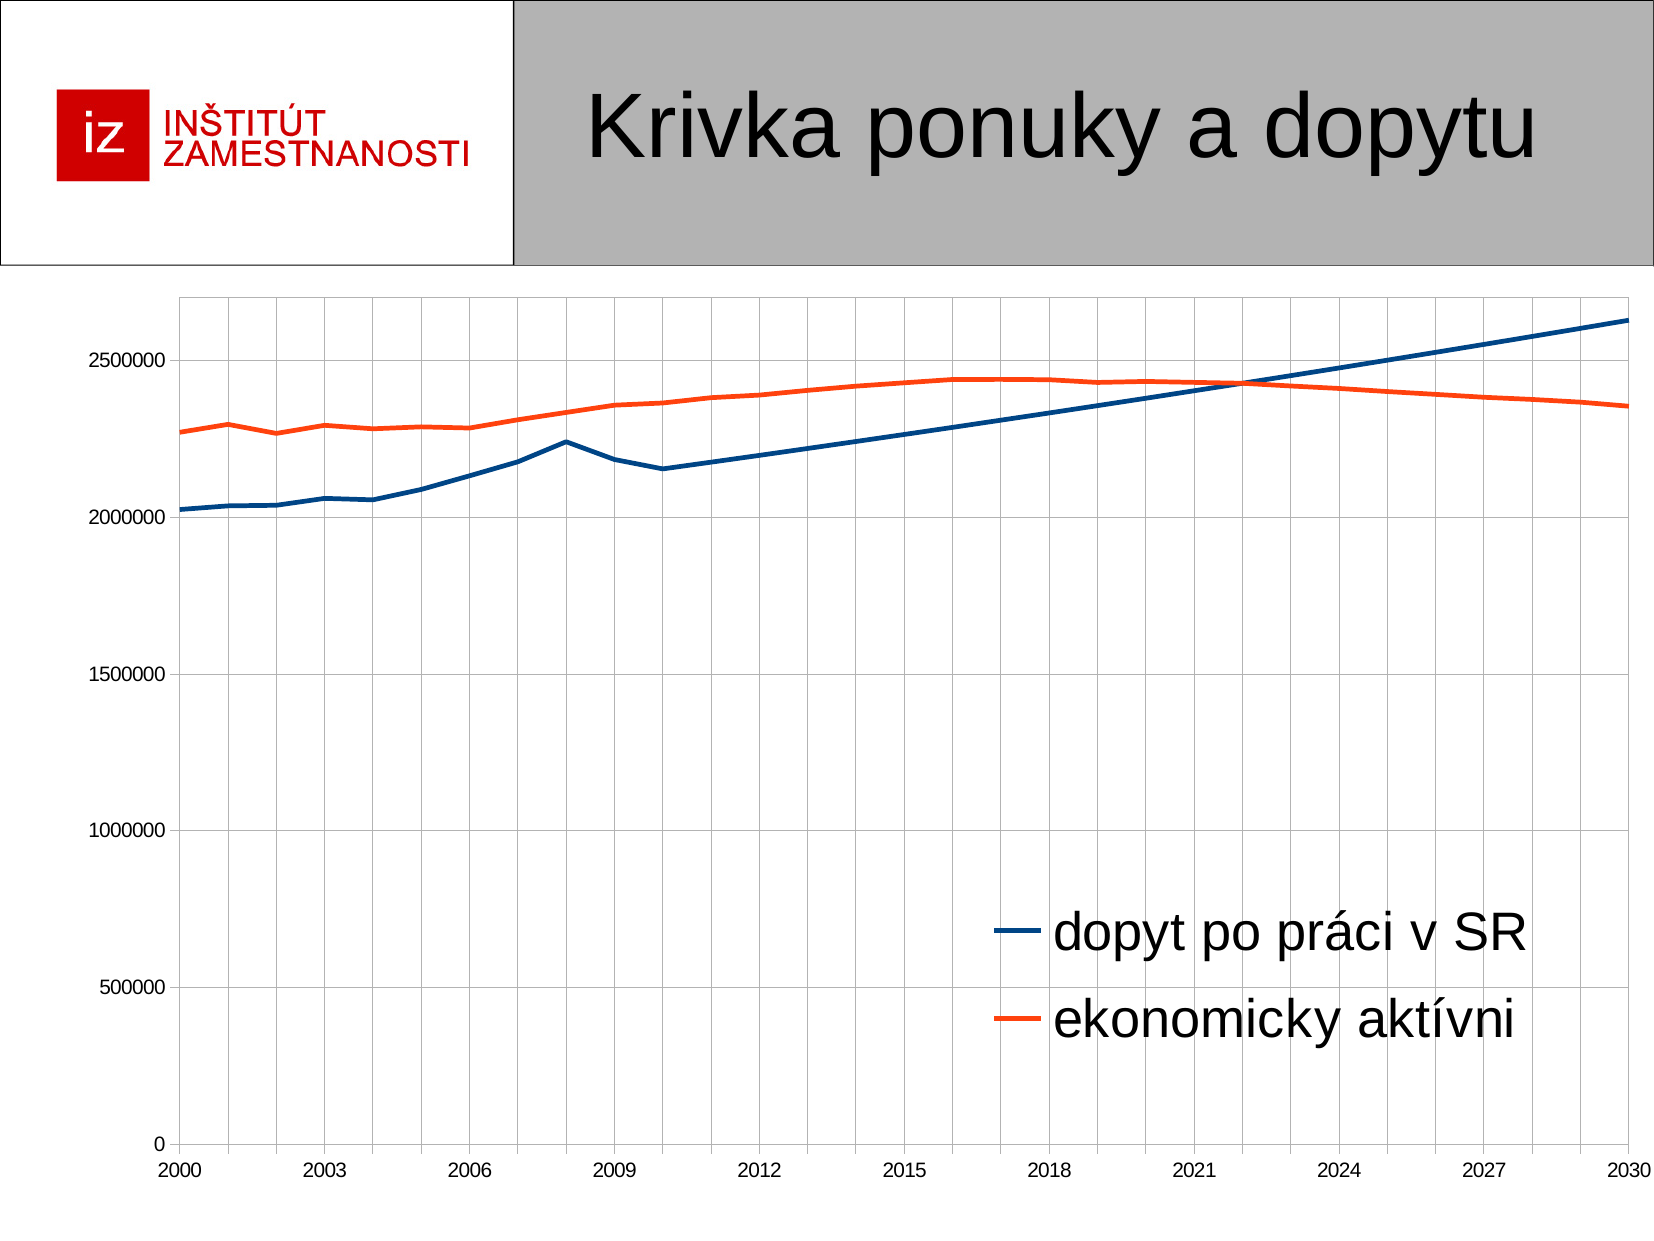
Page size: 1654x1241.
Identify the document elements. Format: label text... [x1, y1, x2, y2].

picture [5, 8, 512, 257]
chart [0, 265, 1654, 1241]
title Krivka ponuky a dopytu [561, 29, 1565, 237]
